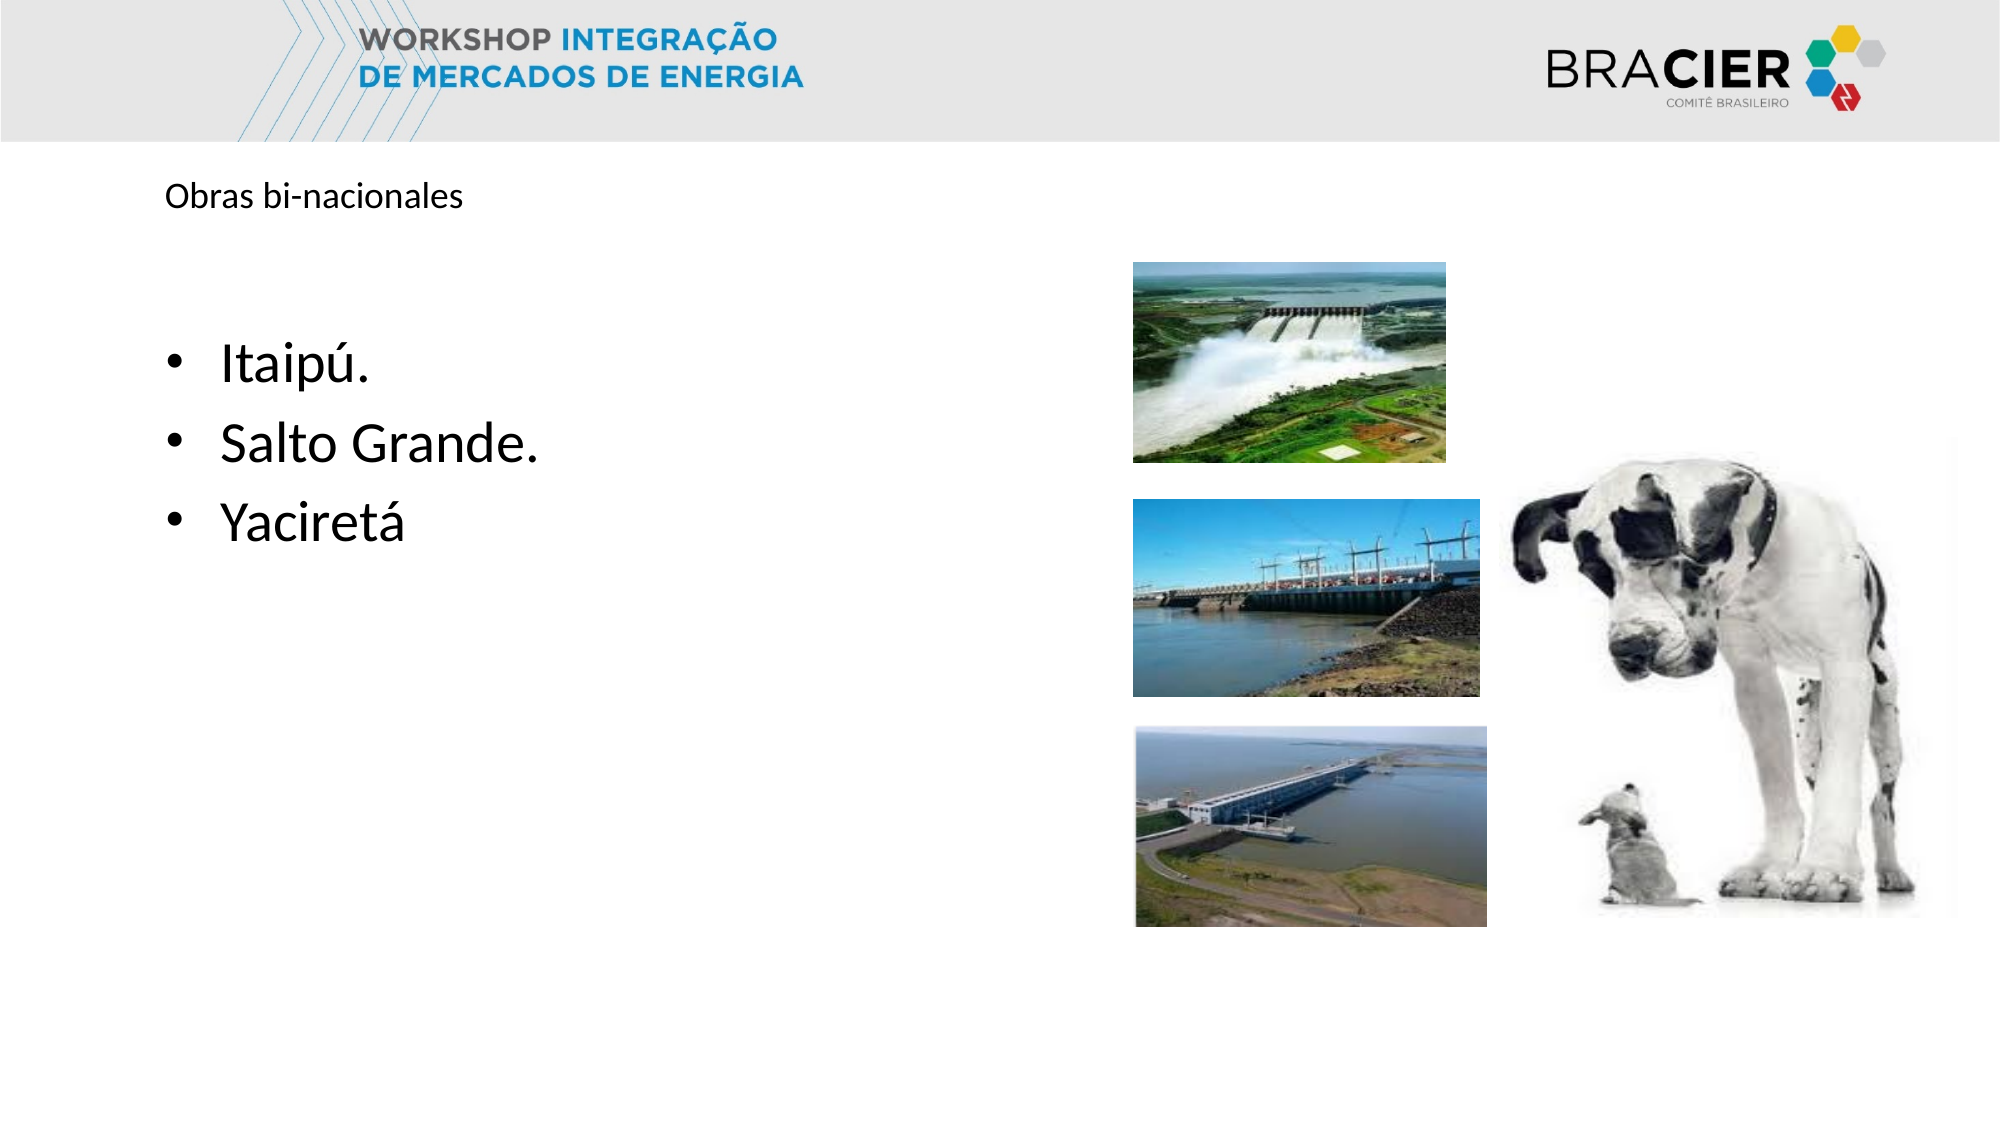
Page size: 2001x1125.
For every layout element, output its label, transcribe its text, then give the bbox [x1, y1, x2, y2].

picture [1133, 724, 1487, 927]
picture [1499, 437, 1958, 918]
picture [1133, 499, 1480, 697]
list Itaipú. Salto Grande. Yaciretá [149, 324, 800, 1000]
picture [0, 0, 2000, 142]
title Obras bi-nacionales [150, 99, 1851, 288]
picture [1133, 262, 1446, 463]
